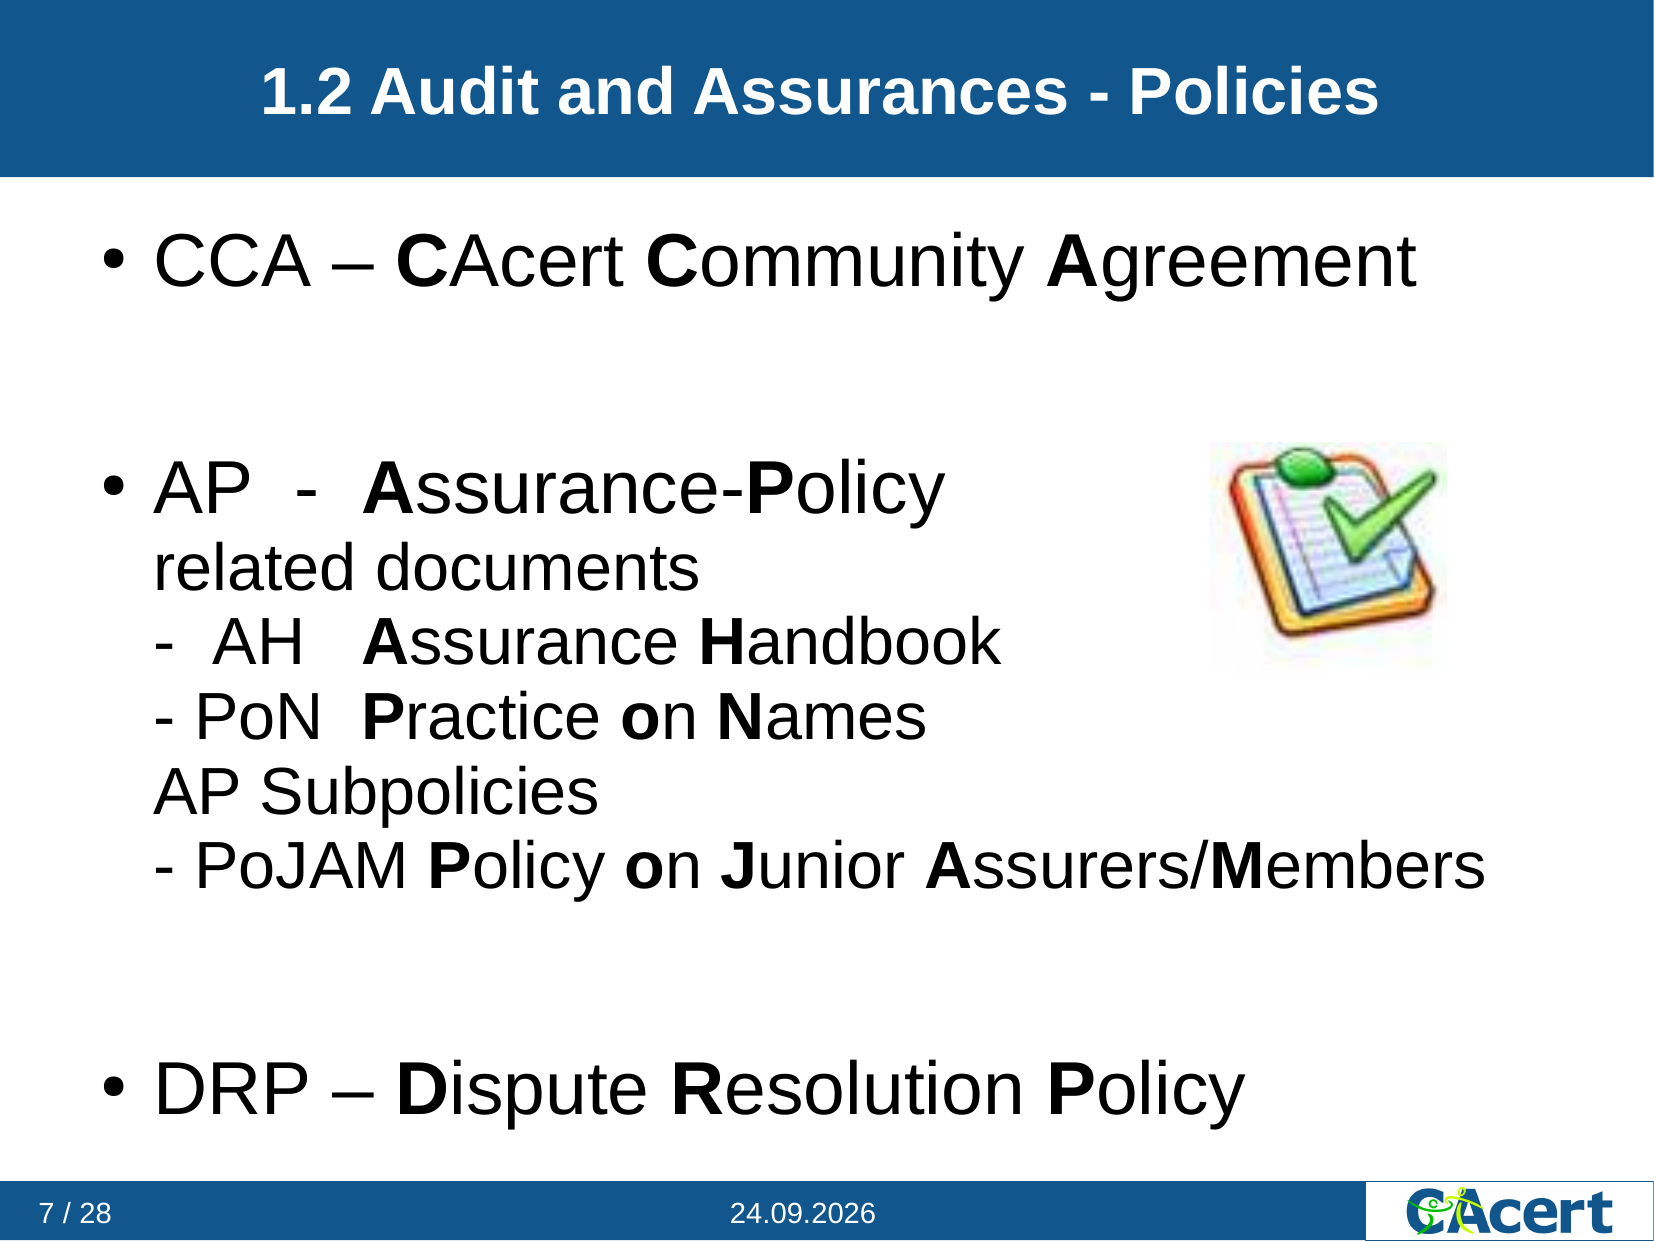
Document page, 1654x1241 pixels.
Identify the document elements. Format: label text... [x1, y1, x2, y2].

list CCA – CAcert Community Agreement AP - Assurance-Policy related documents - AH Assurance Handbook - PoN Practice on Names AP Subpolicies - PoJAM Policy on Junior Assurers/Members DRP – Dispute Resolution Policy [82, 218, 1571, 1131]
picture [1406, 1186, 1613, 1235]
title 1.2 Audit and Assurances - Policies [76, 17, 1565, 166]
picture [1210, 442, 1447, 680]
